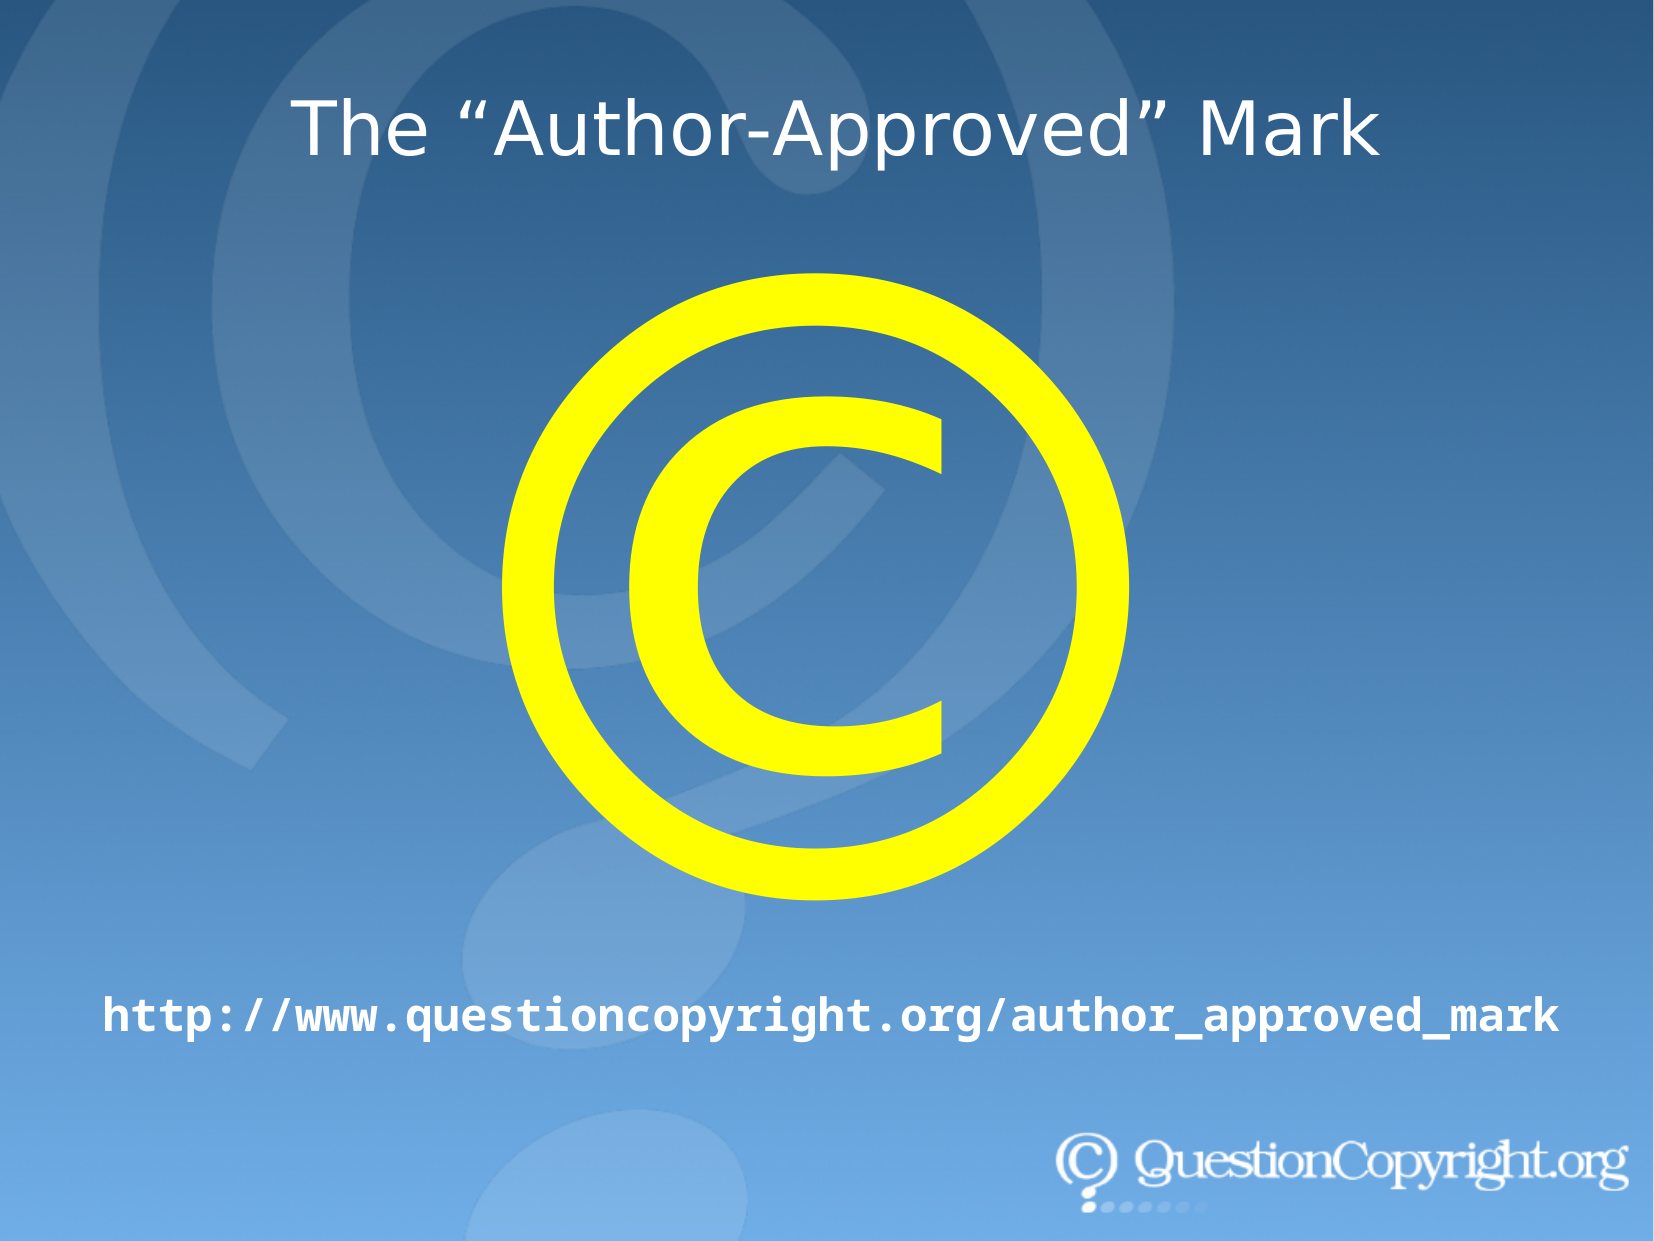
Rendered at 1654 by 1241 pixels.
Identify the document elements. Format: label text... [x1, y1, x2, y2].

text_box The “Author-Approved” Mark [277, 78, 487, 181]
text_box The “Author-Approved” Mark [1145, 78, 1397, 181]
picture [0, 0, 1654, 1241]
text_box http://www.questioncopyright.org/author_approved_mark [87, 975, 487, 1045]
text_box © [487, 0, 1145, 1218]
text_box http://www.questioncopyright.org/author_approved_mark [1145, 975, 1576, 1045]
